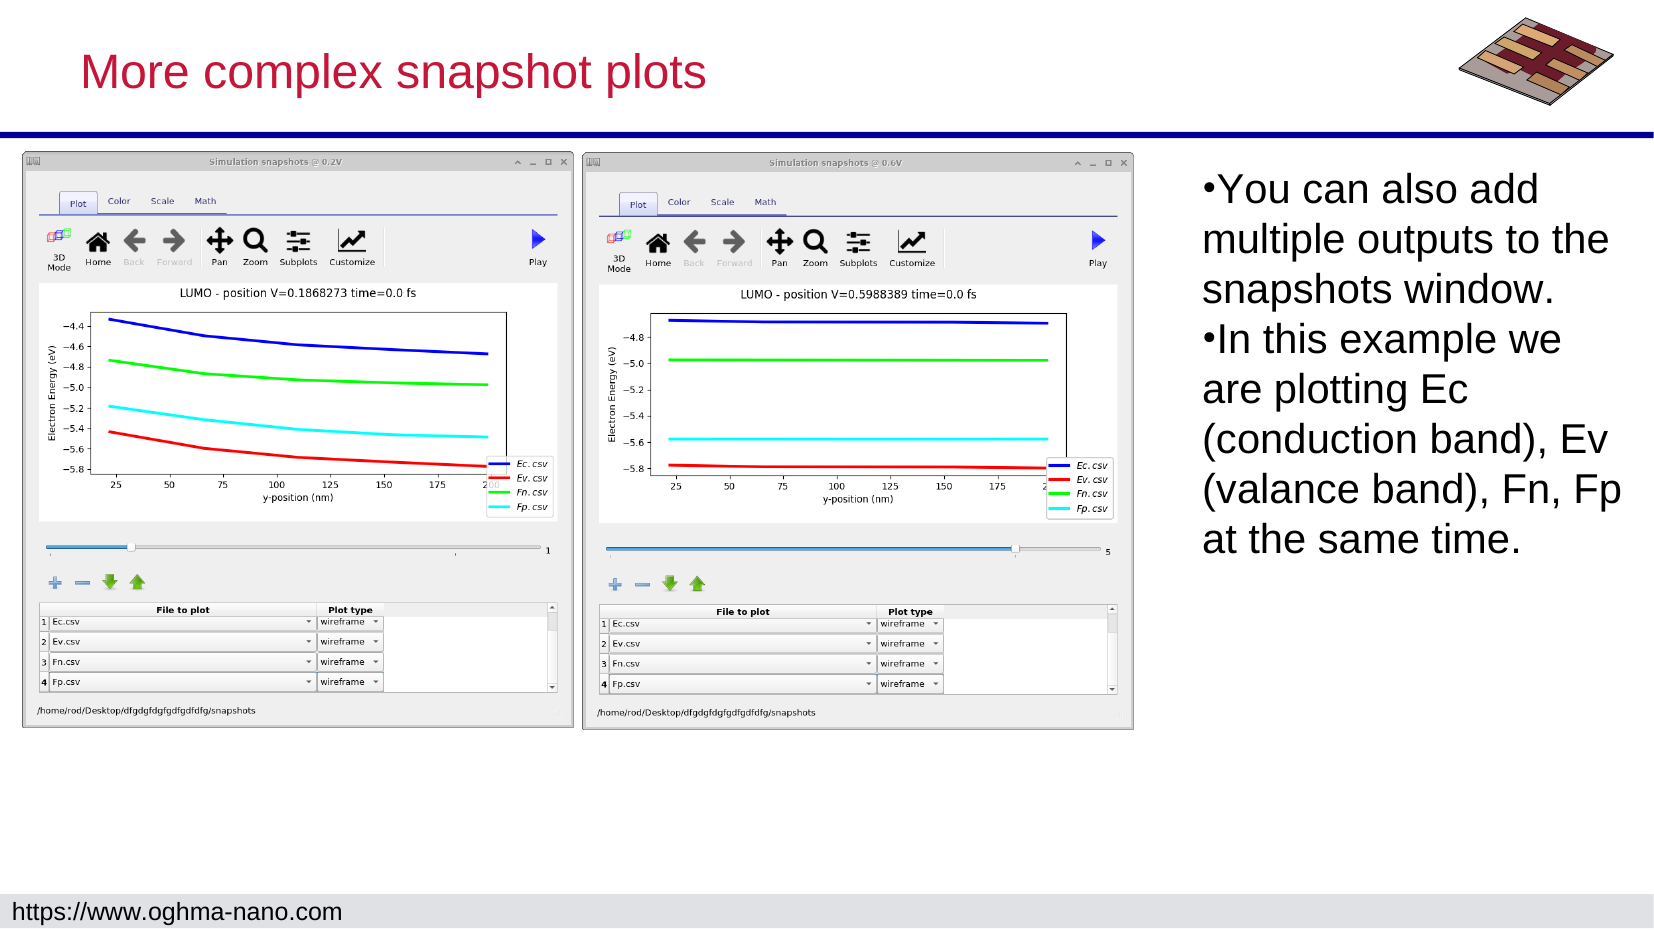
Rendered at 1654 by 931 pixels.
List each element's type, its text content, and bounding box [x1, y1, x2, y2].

text_box You can also add multiple outputs to the snapshots window. In this example we are plotting Ec (conduction band), Ev (valance band), Fn, Fp at the same time. [1187, 154, 1644, 700]
title More complex snapshot plots [65, 28, 1430, 116]
picture [22, 151, 574, 728]
picture [582, 152, 1134, 730]
